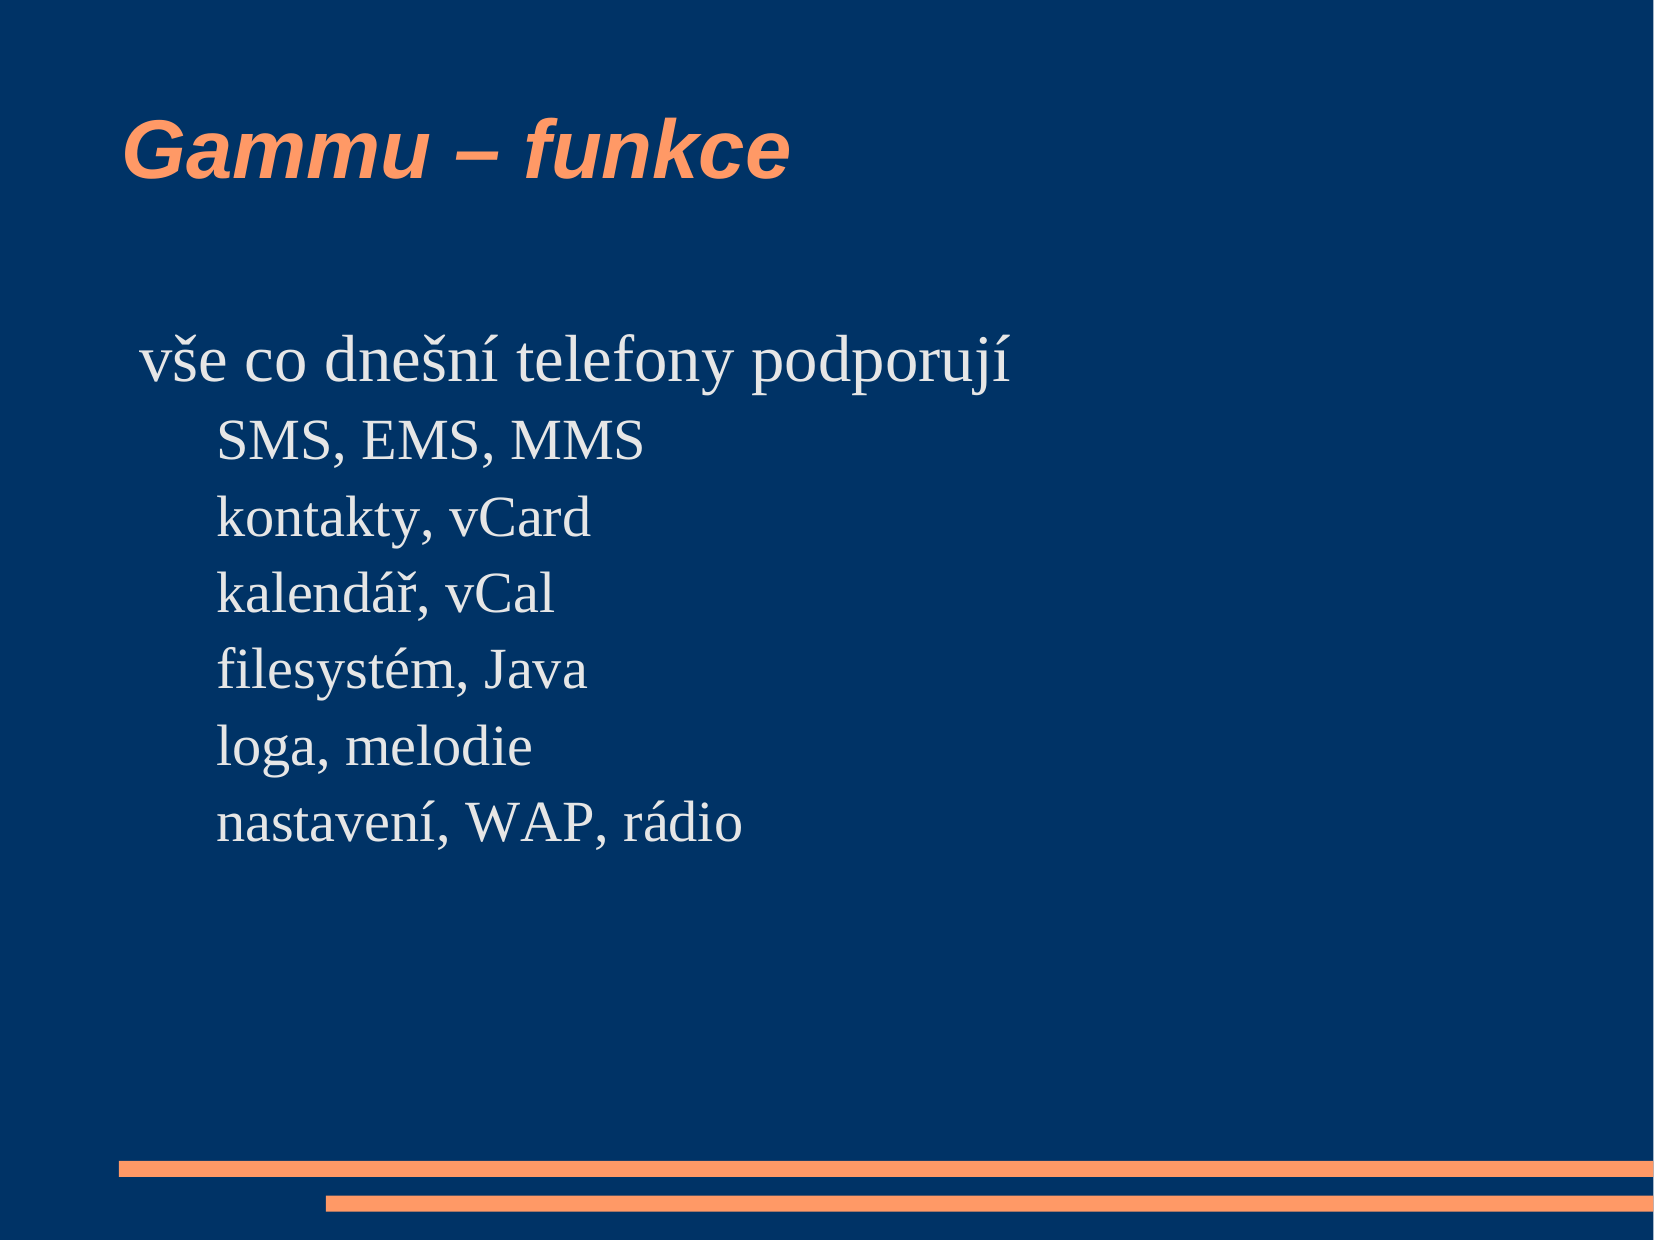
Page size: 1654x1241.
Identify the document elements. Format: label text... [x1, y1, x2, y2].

title Gammu – funkce [121, 46, 1534, 254]
list vše co dnešní telefony podporují SMS, EMS, MMS kontakty, vCard kalendář, vCal filesystém, Java loga, melodie nastavení, WAP, rádio [121, 322, 1561, 1133]
